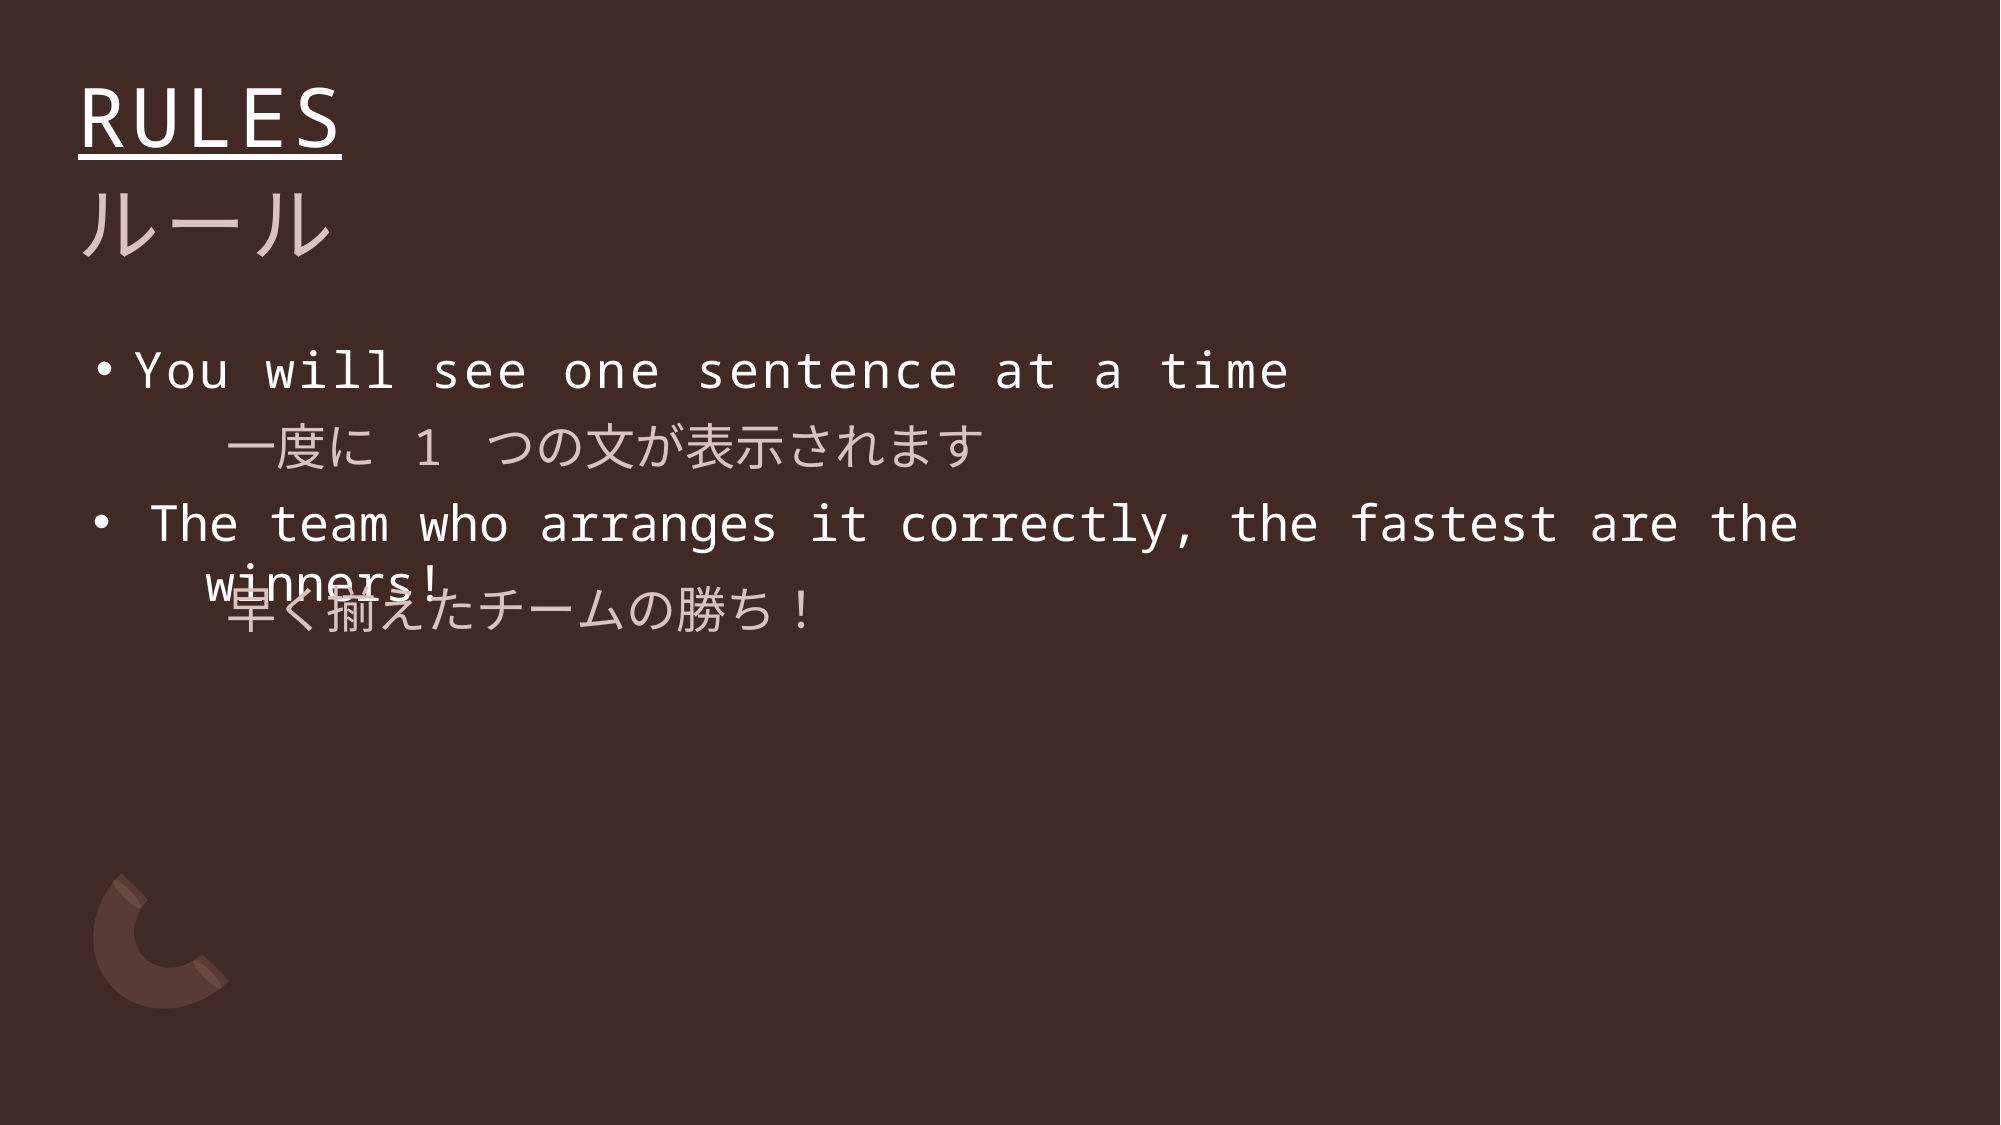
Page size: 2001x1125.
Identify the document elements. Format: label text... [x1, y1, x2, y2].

text_box 早く揃えたチームの勝ち！ [211, 570, 1212, 647]
list You will see one sentence at a time [77, 311, 1898, 528]
text_box 一度に 1 つの文が表示されます [211, 407, 1621, 483]
text_box The team who arranges it correctly, the fastest are the winners! [77, 483, 1882, 560]
title RULES ルール [77, 55, 1898, 274]
